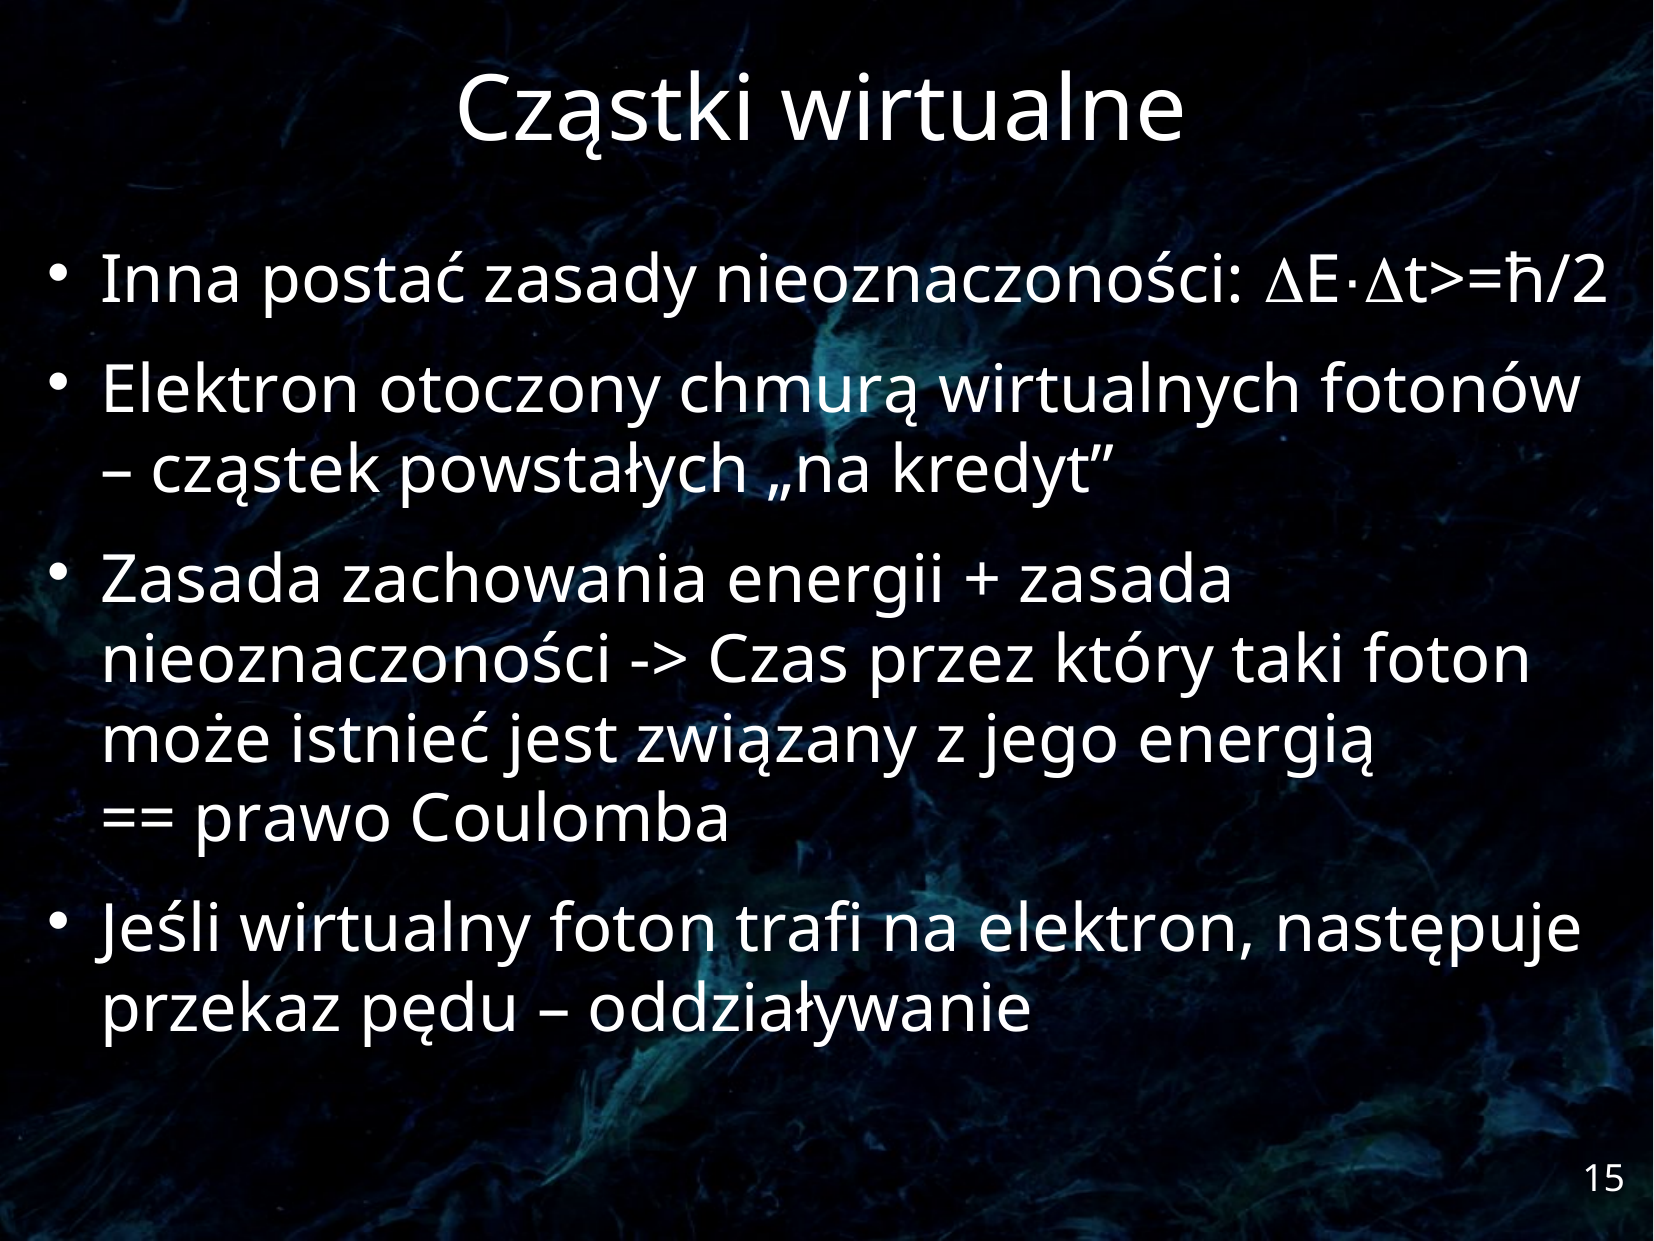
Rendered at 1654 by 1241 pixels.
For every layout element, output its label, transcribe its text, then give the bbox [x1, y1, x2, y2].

title Cząstki wirtualne [77, 36, 1566, 170]
picture [0, 0, 1654, 1241]
list Inna postać zasady nieoznaczoności: E·t>=ħ/2 Elektron otoczony chmurą wirtualnych fotonów – cząstek powstałych „na kredyt” Zasada zachowania energii + zasada nieoznaczoności -> Czas przez który taki foton może istnieć jest związany z jego energią == prawo Coulomba Jeśli wirtualny foton trafi na elektron, następuje przekaz pędu – oddziaływanie [29, 236, 1625, 1137]
